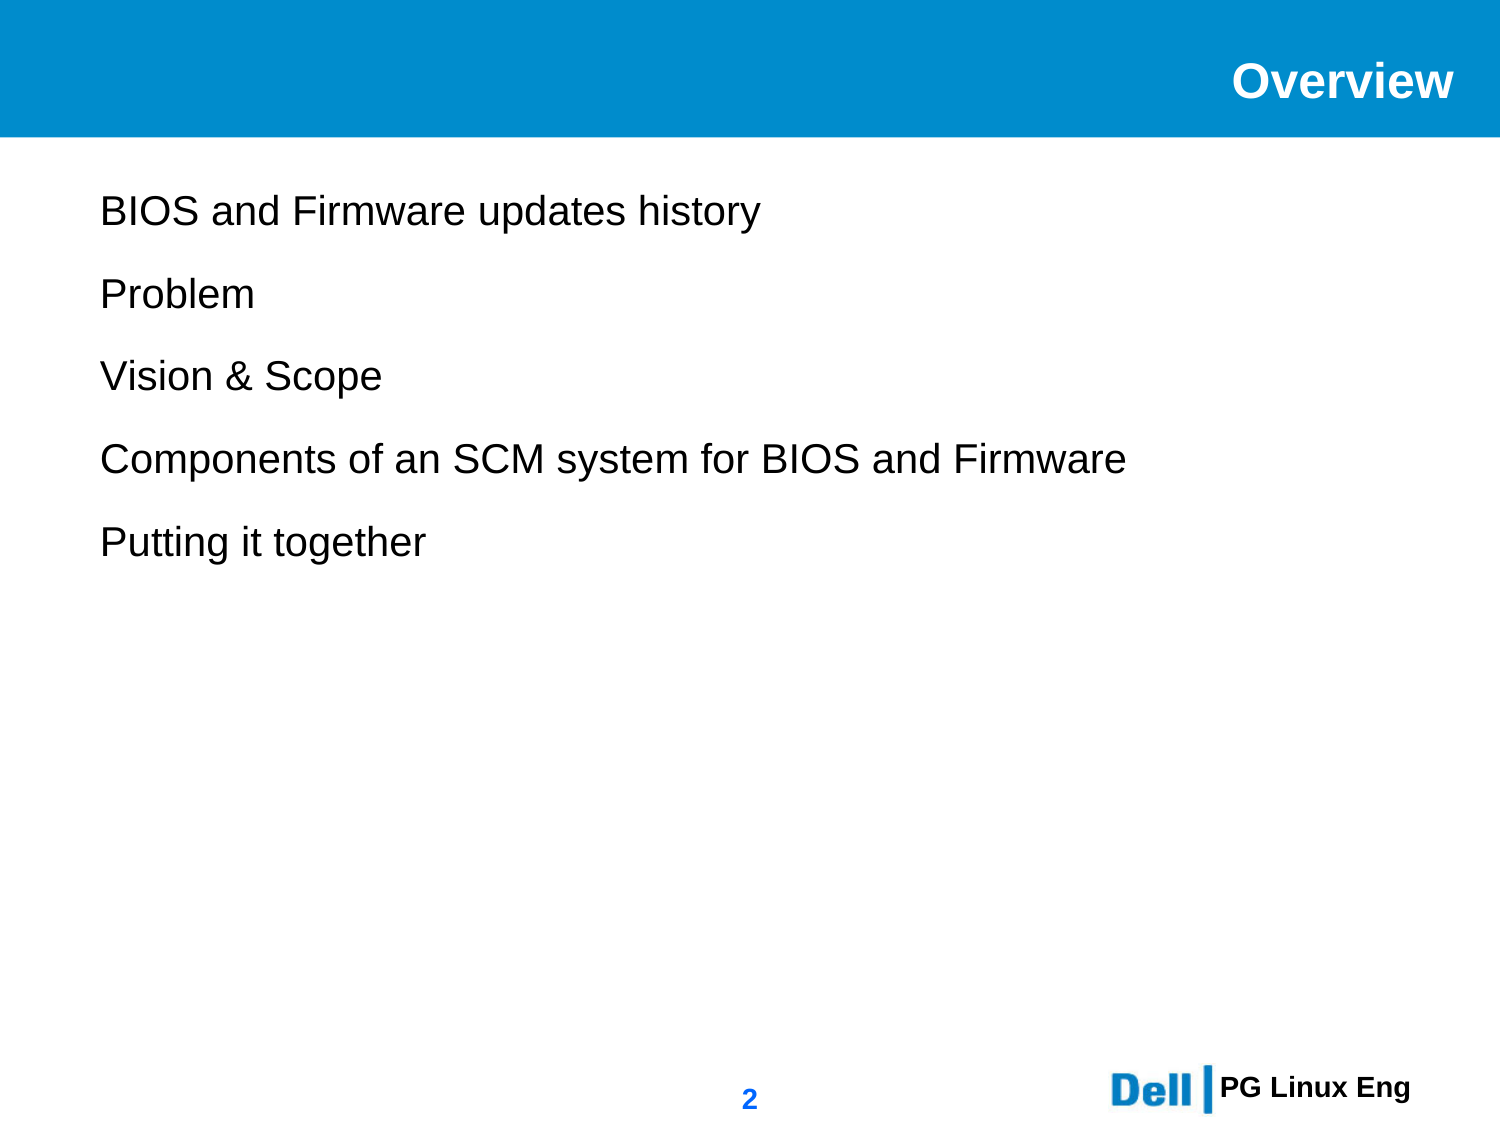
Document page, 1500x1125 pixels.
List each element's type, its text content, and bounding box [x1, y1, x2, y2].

picture [1108, 1063, 1216, 1117]
title Overview [157, 37, 1455, 126]
list BIOS and Firmware updates history Problem Vision & Scope Components of an SCM system for BIOS and Firmware Putting it together [99, 187, 1463, 1038]
